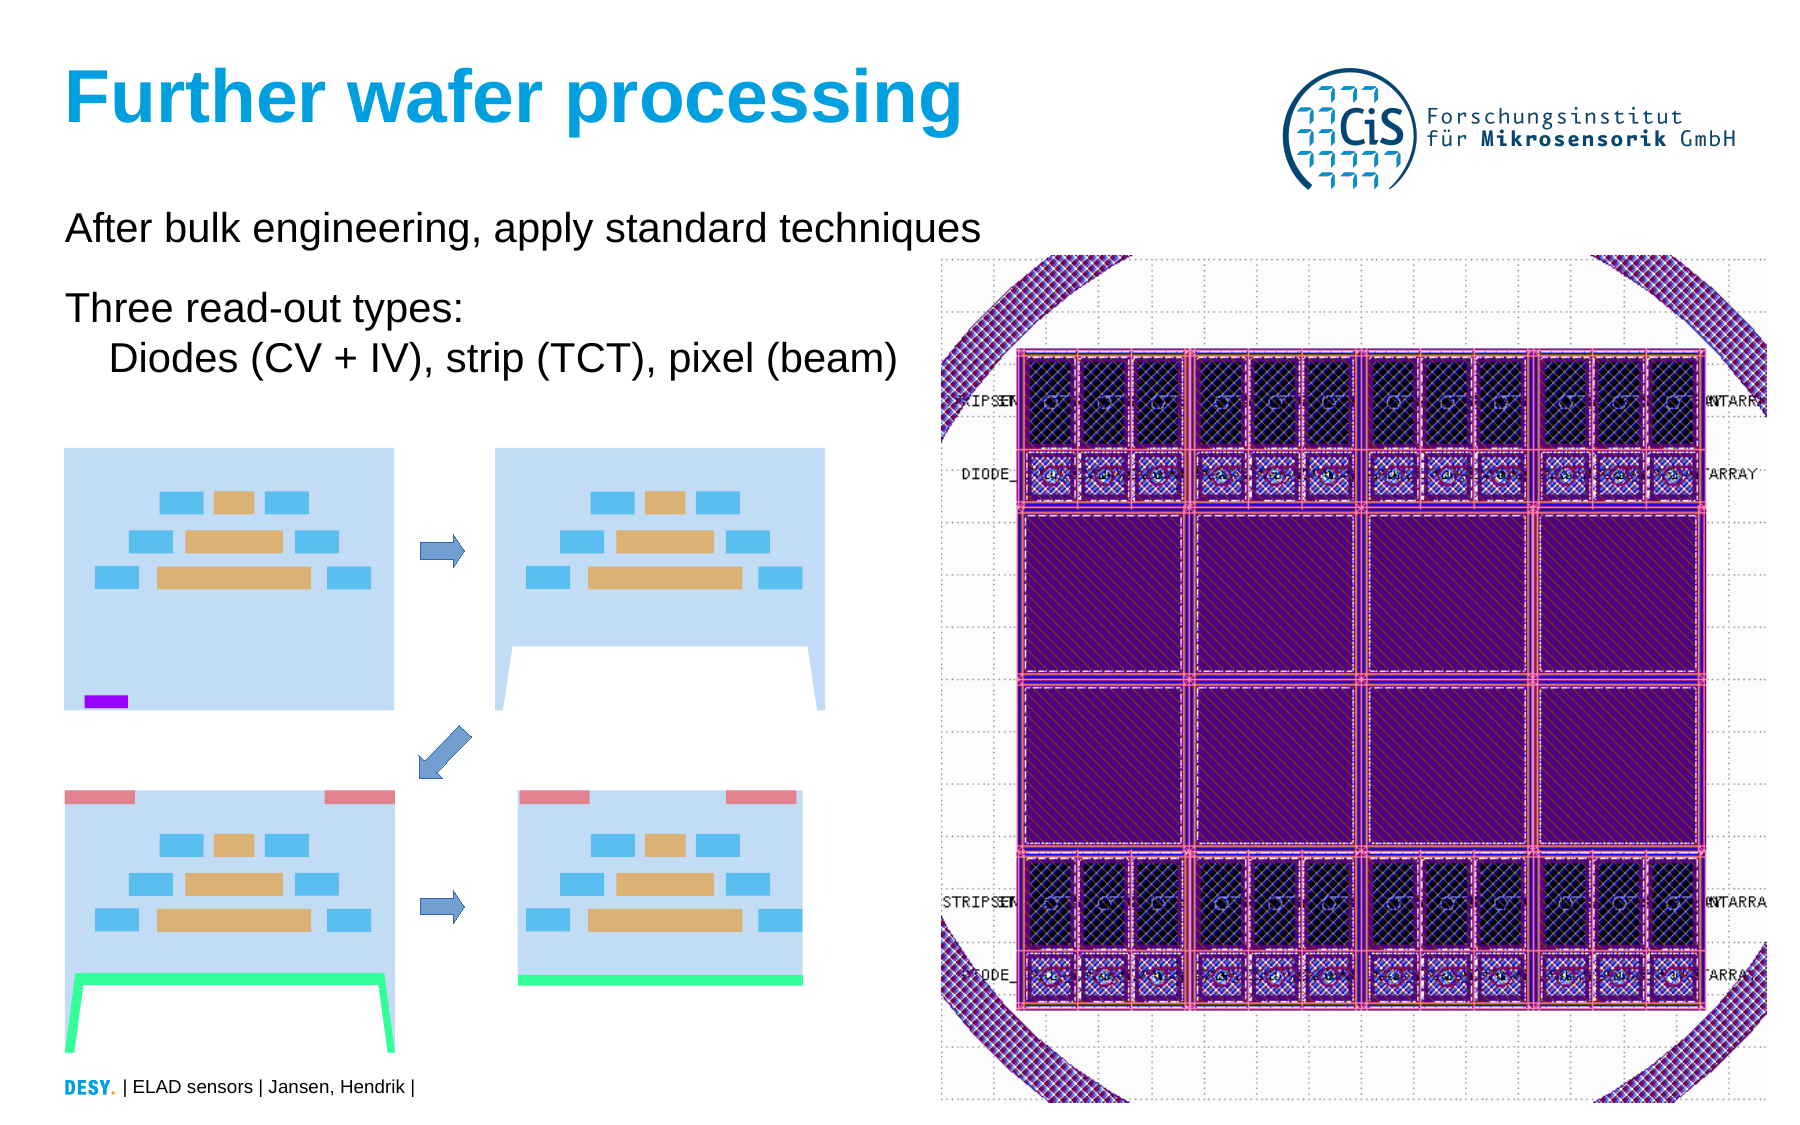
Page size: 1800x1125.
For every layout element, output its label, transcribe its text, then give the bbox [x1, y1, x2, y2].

picture [941, 255, 1767, 1103]
list After bulk engineering, apply standard techniques Three read-out types: Diodes (CV + IV), strip (TCT), pixel (beam) [64, 201, 1418, 1024]
text_box [495, 447, 826, 715]
picture [1282, 67, 1736, 191]
text_box [418, 725, 472, 779]
text_box [420, 534, 465, 568]
text_box [64, 447, 395, 773]
text_box [64, 790, 395, 1060]
title Further wafer processing [64, 57, 1436, 132]
text_box [420, 890, 465, 924]
text_box [517, 790, 803, 986]
